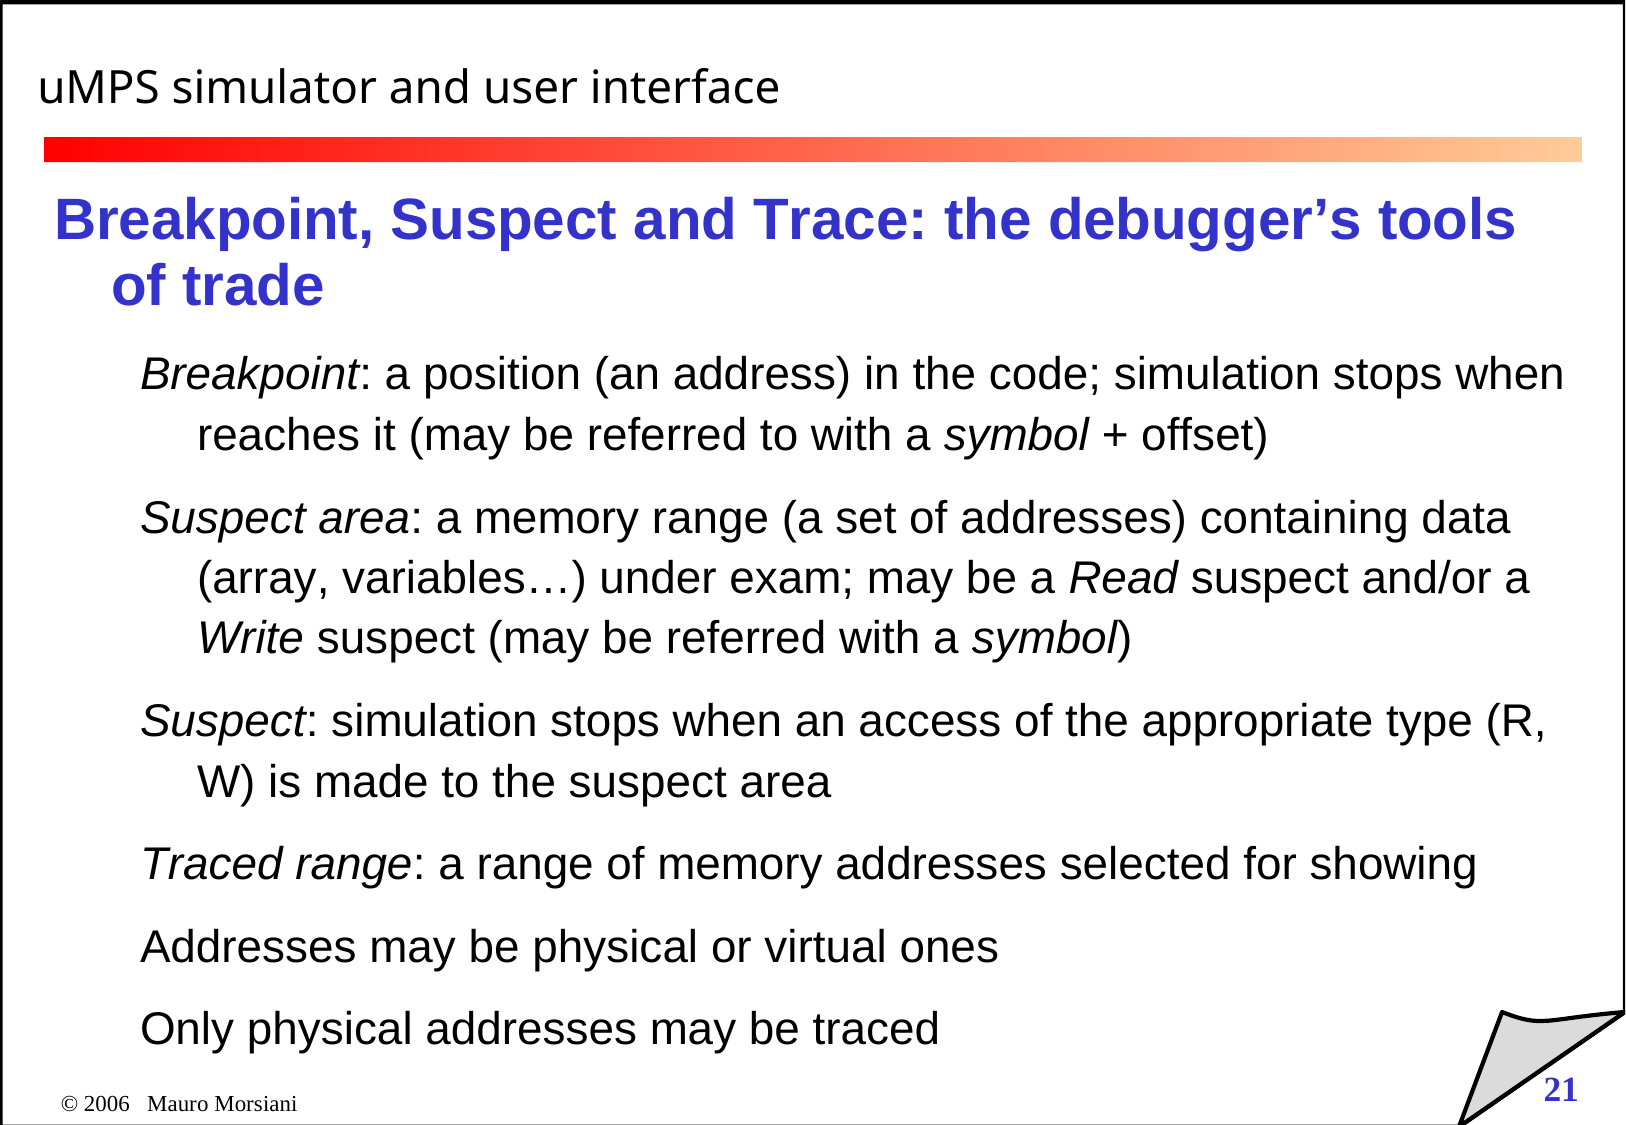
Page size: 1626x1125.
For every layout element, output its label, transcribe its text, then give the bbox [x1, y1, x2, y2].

list Breakpoint, Suspect and Trace: the debugger’s tools of trade Breakpoint: a position (an address) in the code; simulation stops when reaches it (may be referred to with a symbol + offset) Suspect area: a memory range (a set of addresses) containing data (array, variables…) under exam; may be a Read suspect and/or a Write suspect (may be referred with a symbol) Suspect: simulation stops when an access of the appropriate type (R, W) is made to the suspect area Traced range: a range of memory addresses selected for showing Addresses may be physical or virtual ones Only physical addresses may be traced [54, 187, 1571, 1124]
title uMPS simulator and user interface [37, 44, 1588, 131]
